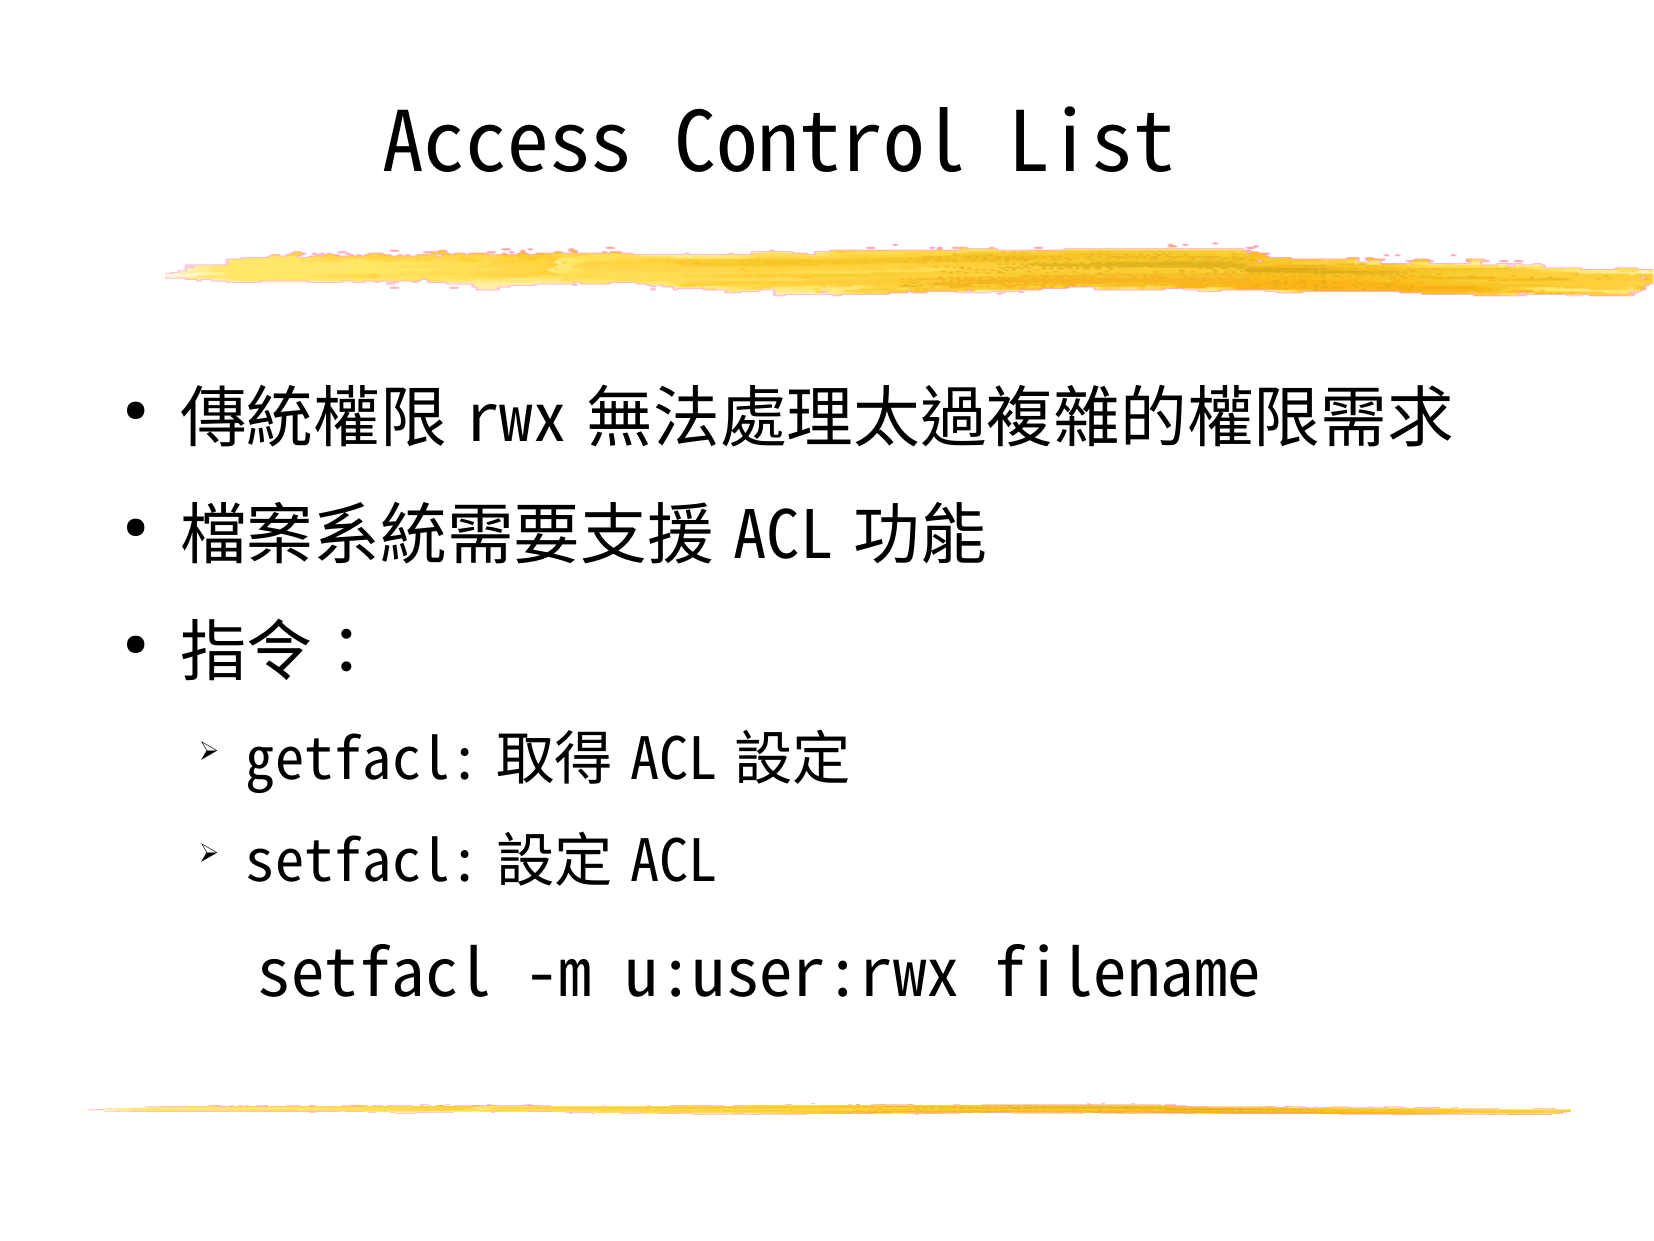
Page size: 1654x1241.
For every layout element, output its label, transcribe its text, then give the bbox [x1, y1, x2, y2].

title Access Control List [76, 28, 1482, 236]
picture [82, 1102, 1571, 1117]
picture [165, 237, 1654, 308]
list 傳統權限rwx無法處理太過複雜的權限需求 檔案系統需要支援ACL功能 指令： getfacl:取得ACL設定 setfacl:設定ACL setfacl -m u:user:rwx filename [124, 358, 1530, 1103]
